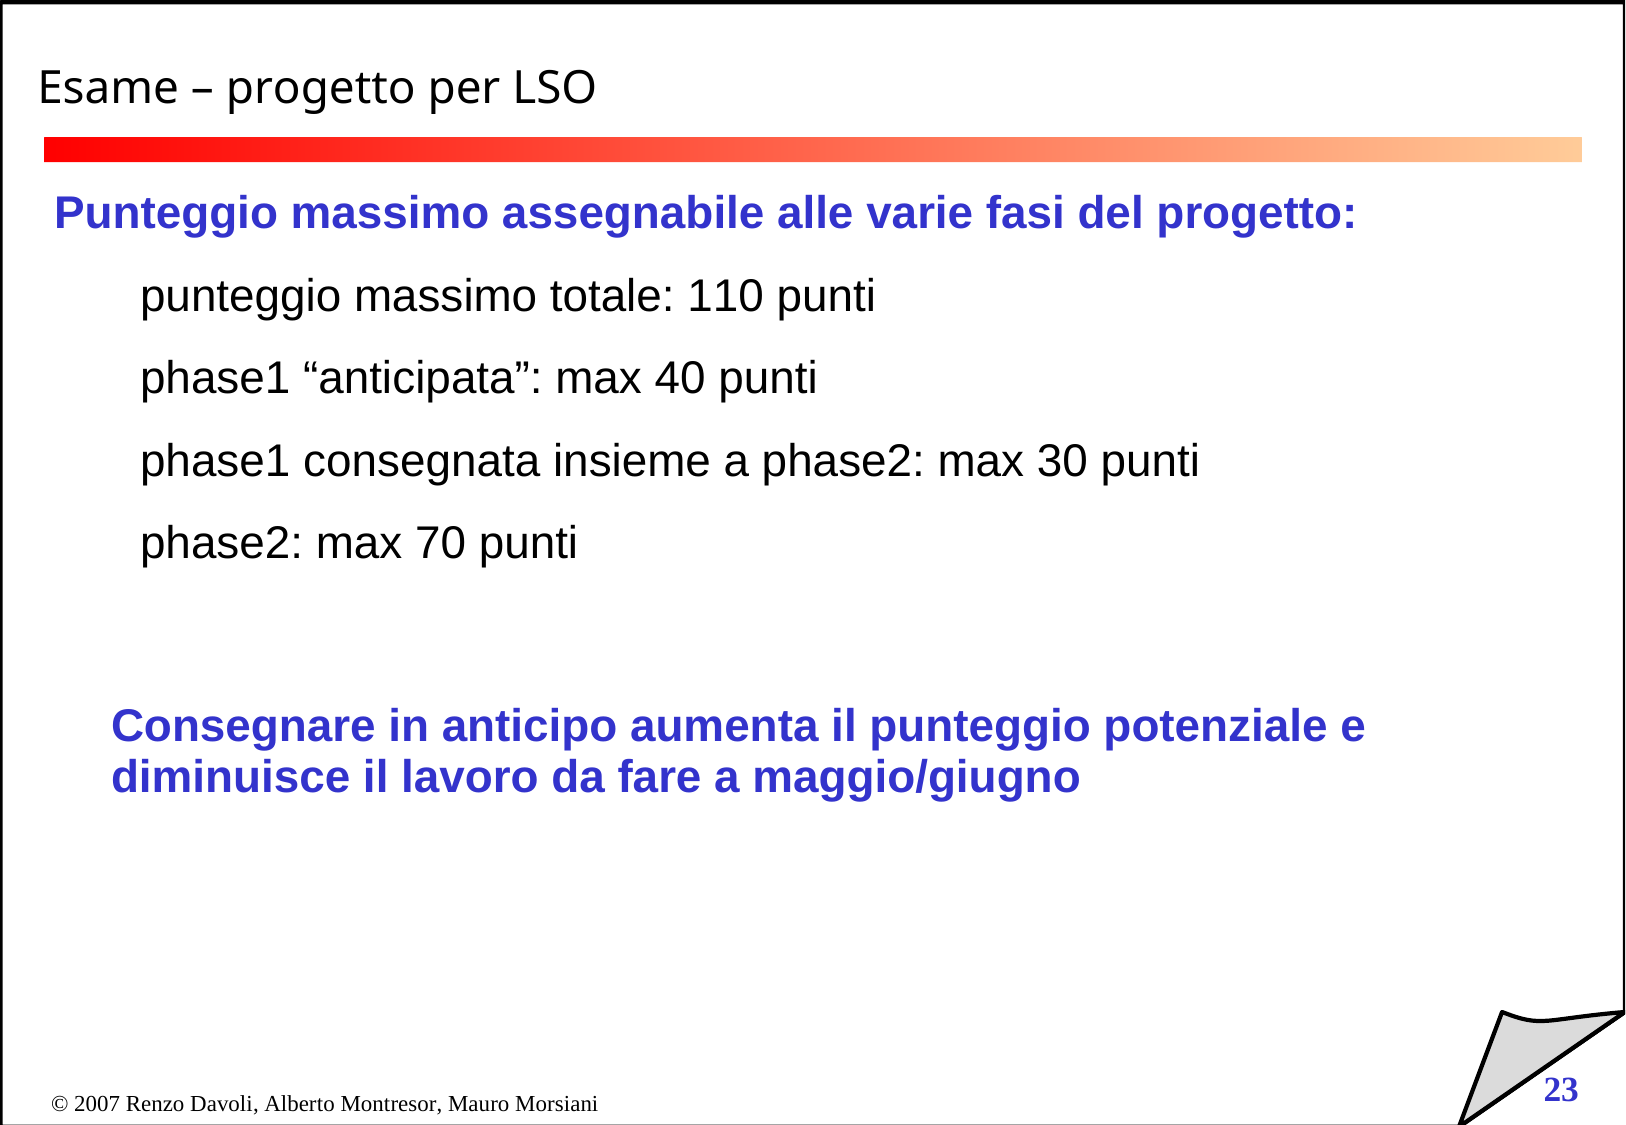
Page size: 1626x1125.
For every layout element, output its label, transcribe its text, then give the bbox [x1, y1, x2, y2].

list Punteggio massimo assegnabile alle varie fasi del progetto: punteggio massimo totale: 110 punti phase1 “anticipata”: max 40 punti phase1 consegnata insieme a phase2: max 30 punti phase2: max 70 punti Consegnare in anticipo aumenta il punteggio potenziale e diminuisce il lavoro da fare a maggio/giugno [54, 187, 1571, 1024]
title Esame – progetto per LSO [37, 44, 1588, 131]
